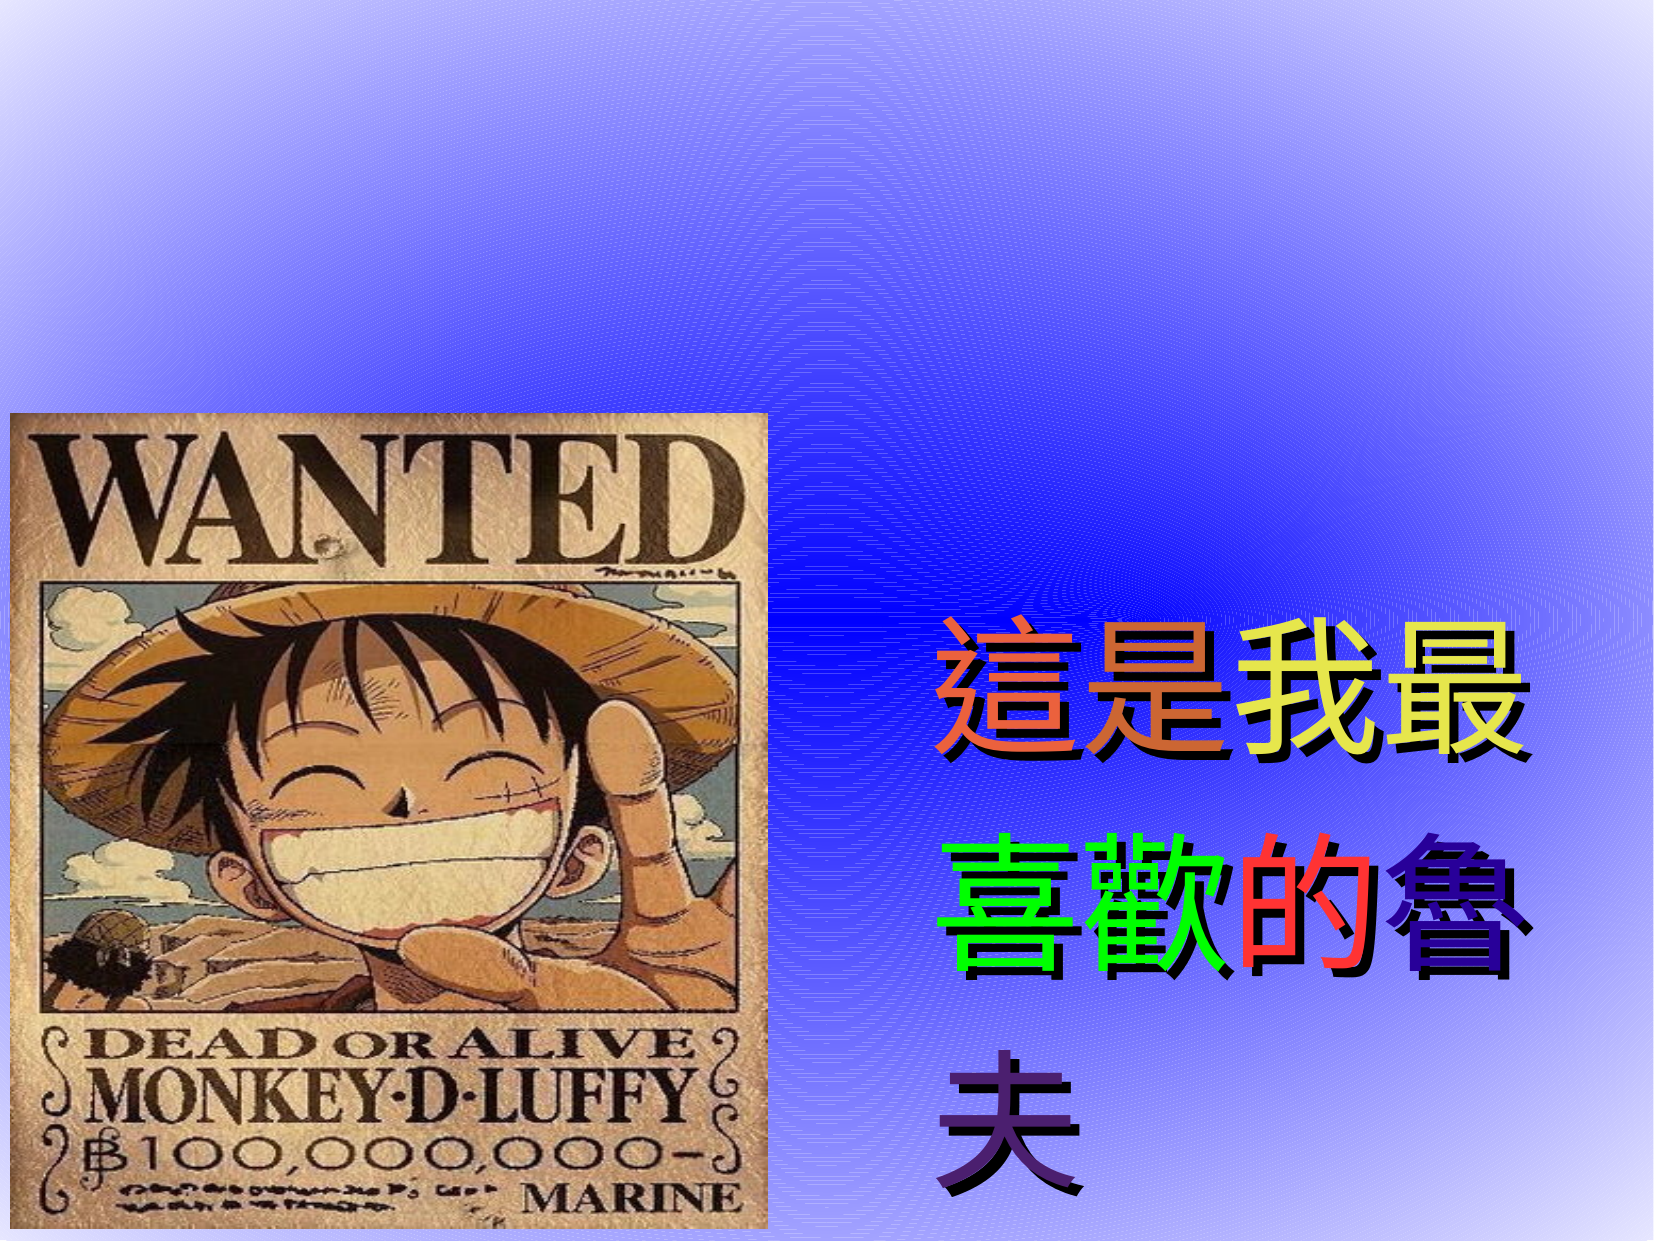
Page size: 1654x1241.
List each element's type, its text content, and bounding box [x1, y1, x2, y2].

text_box 這是我最喜歡的魯夫 [767, 413, 1654, 1241]
picture [10, 413, 767, 1229]
